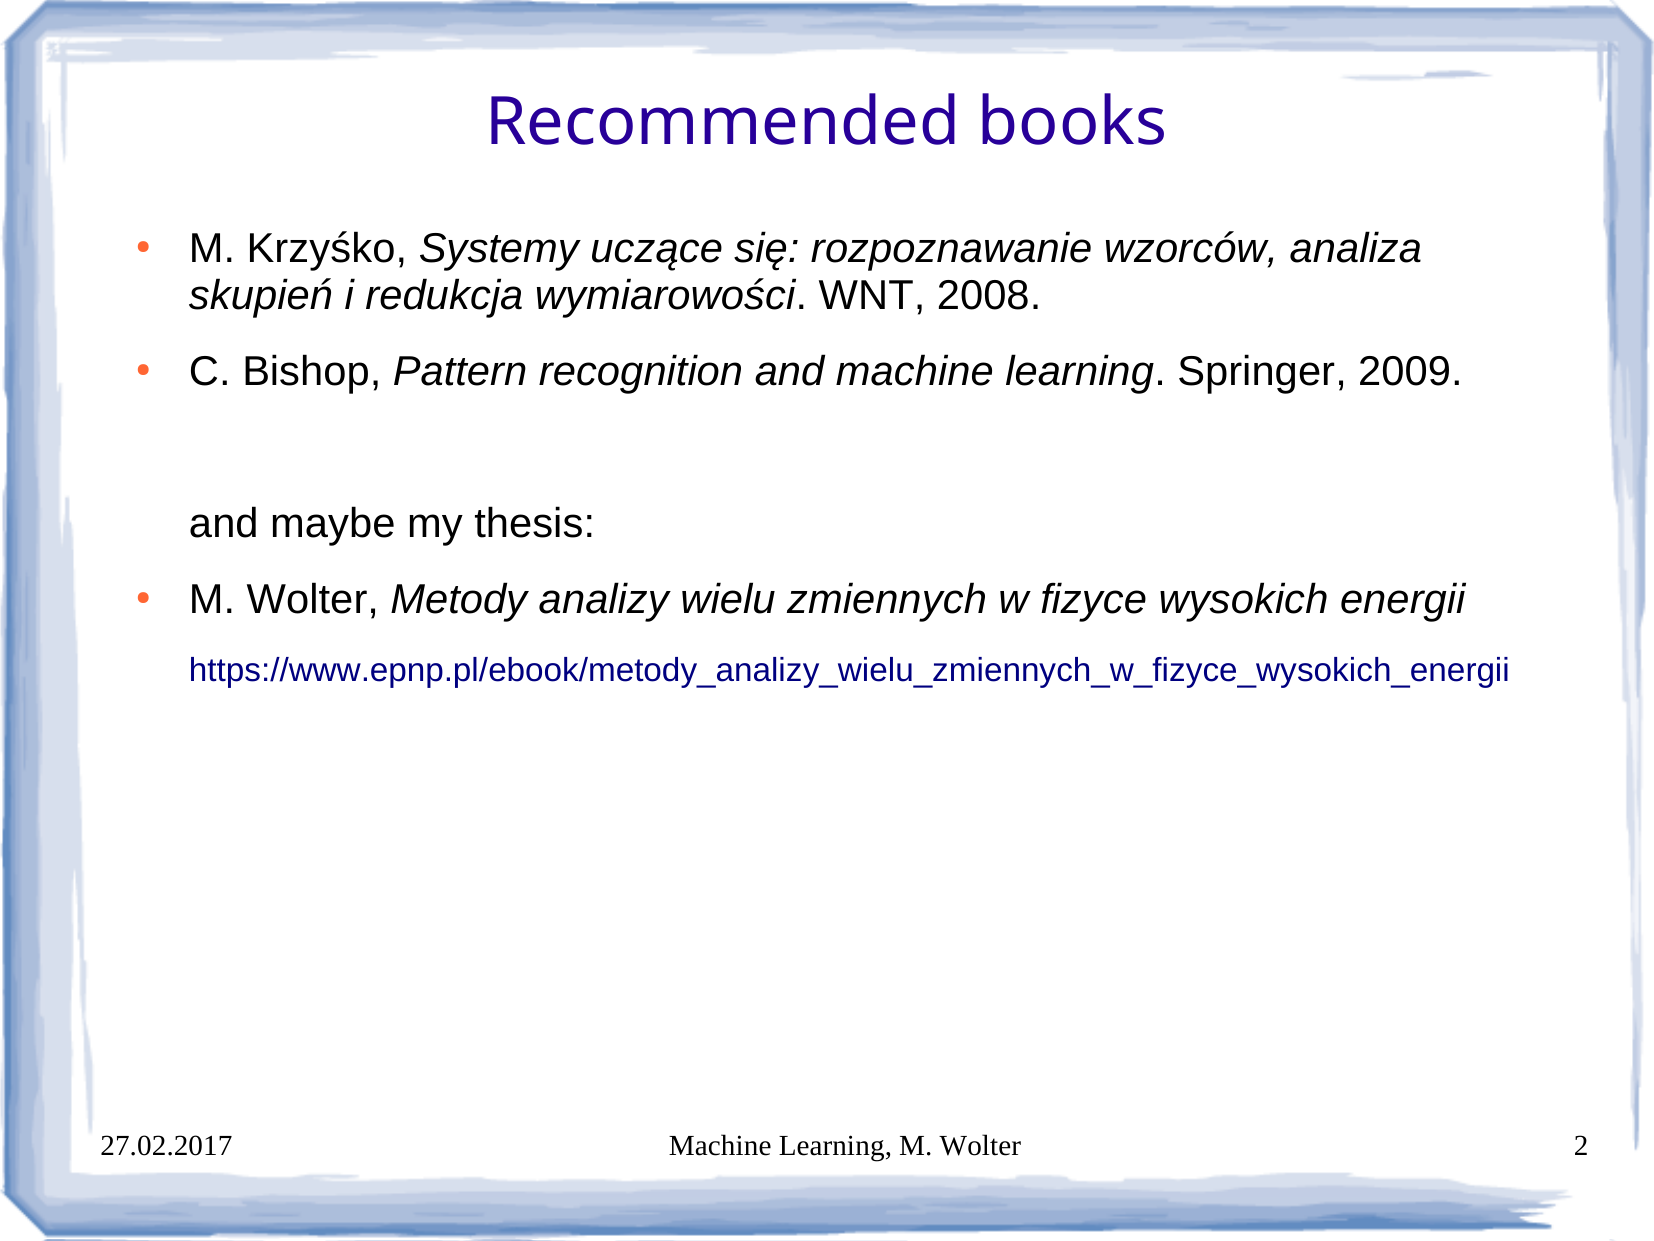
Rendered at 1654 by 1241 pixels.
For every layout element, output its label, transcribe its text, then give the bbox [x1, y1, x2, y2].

title Recommended books [82, 49, 1571, 188]
picture [0, 0, 1654, 1241]
list M. Krzyśko, Systemy uczące się: rozpoznawanie wzorców, analiza skupień i redukcja wymiarowości. WNT, 2008. C. Bishop, Pattern recognition and machine learning. Springer, 2009. and maybe my thesis: M. Wolter, Metody analizy wielu zmiennych w fizyce wysokich energii https://www.epnp.pl/ebook/metody_analizy_wielu_zmiennych_w_fizyce_wysokich_energii [118, 225, 1571, 945]
